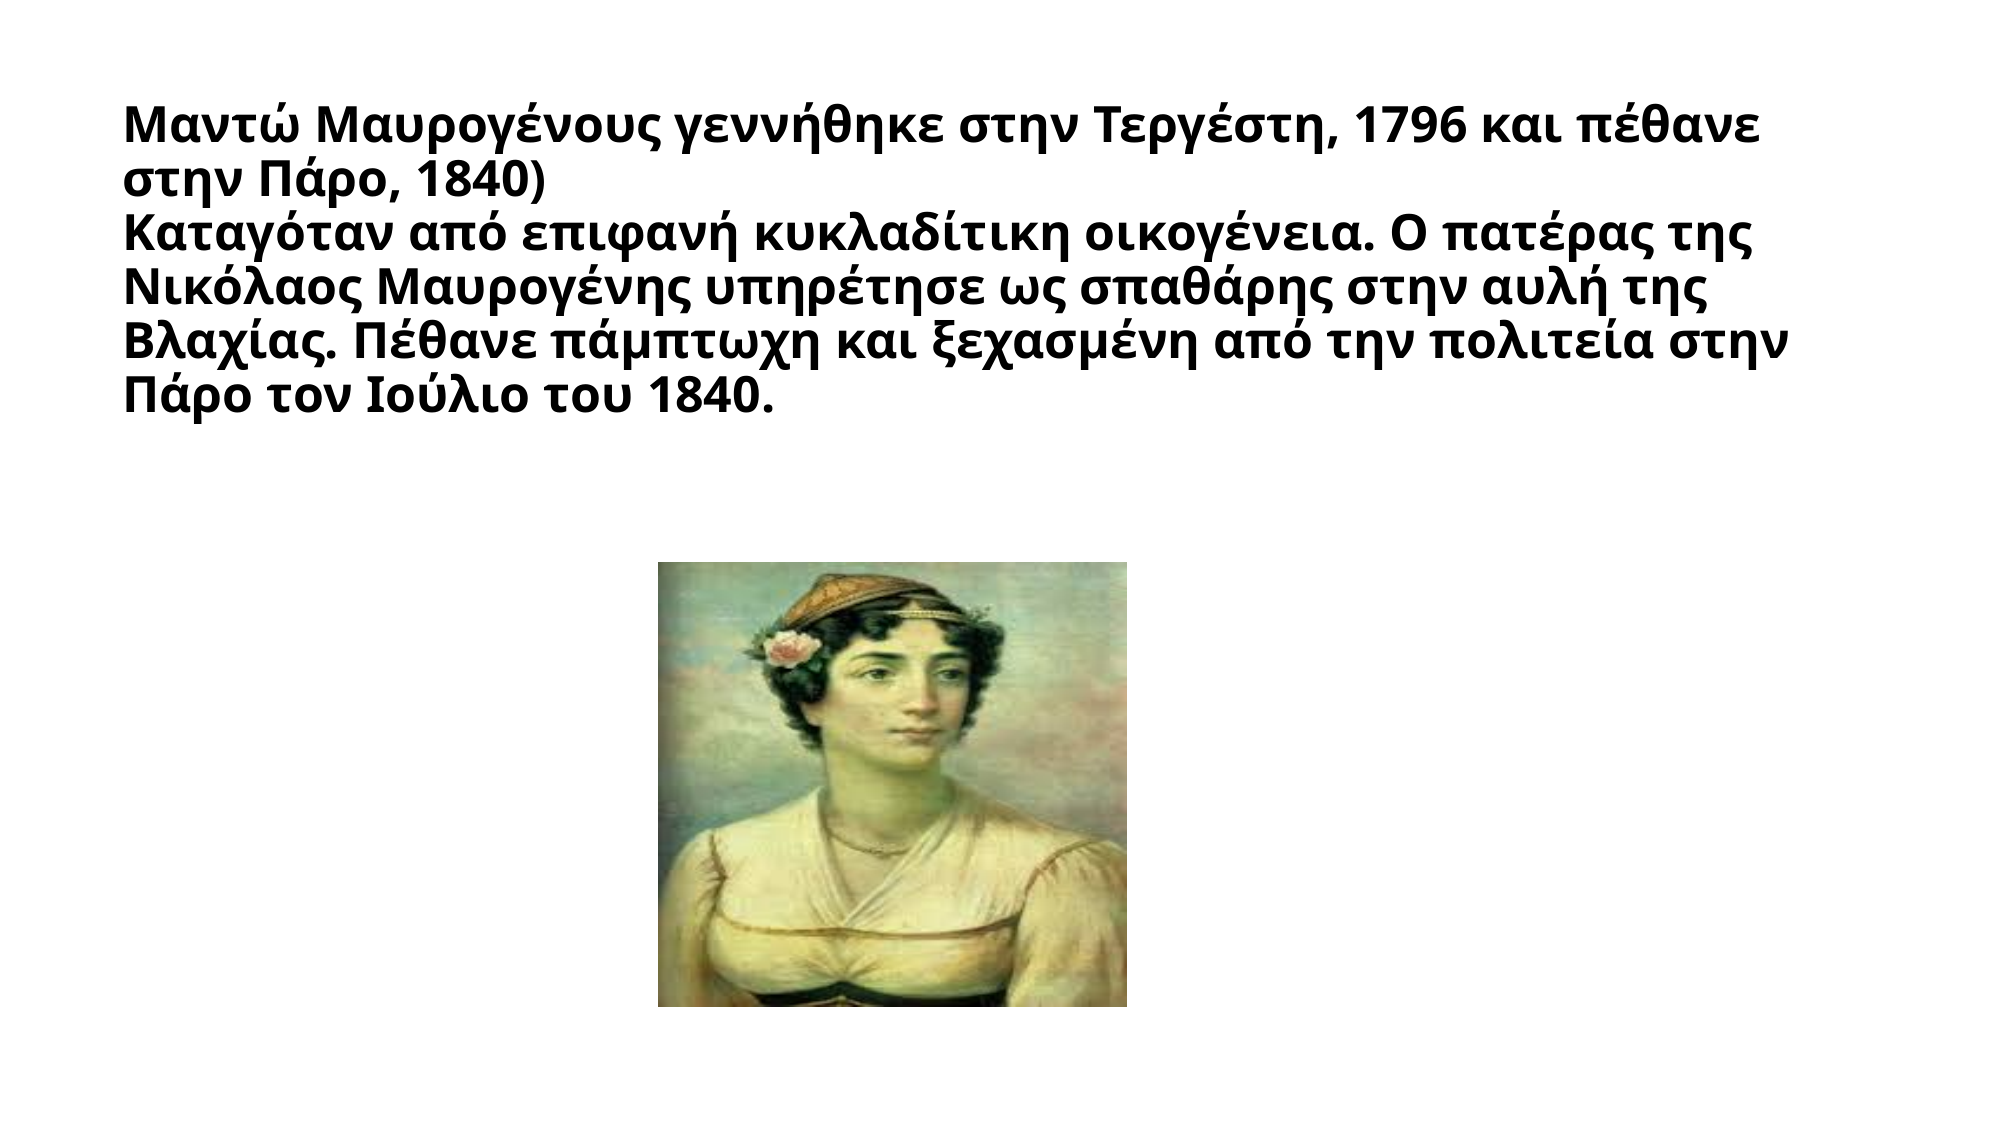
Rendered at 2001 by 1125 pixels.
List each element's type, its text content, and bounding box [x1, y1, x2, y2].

title Μαντώ Μαυρογένους γεννήθηκε στην Τεργέστη, 1796 και πέθανε στην Πάρο, 1840) Καταγόταν από επιφανή κυκλαδίτικη οικογένεια. Ο πατέρας της Νικόλαος Μαυρογένης υπηρέτησε ως σπαθάρης στην αυλή της Βλαχίας. Πέθανε πάμπτωχη και ξεχασμένη από την πολιτεία στην Πάρο τον Ιούλιο του 1840. [107, 55, 1833, 468]
picture [658, 562, 1127, 1007]
